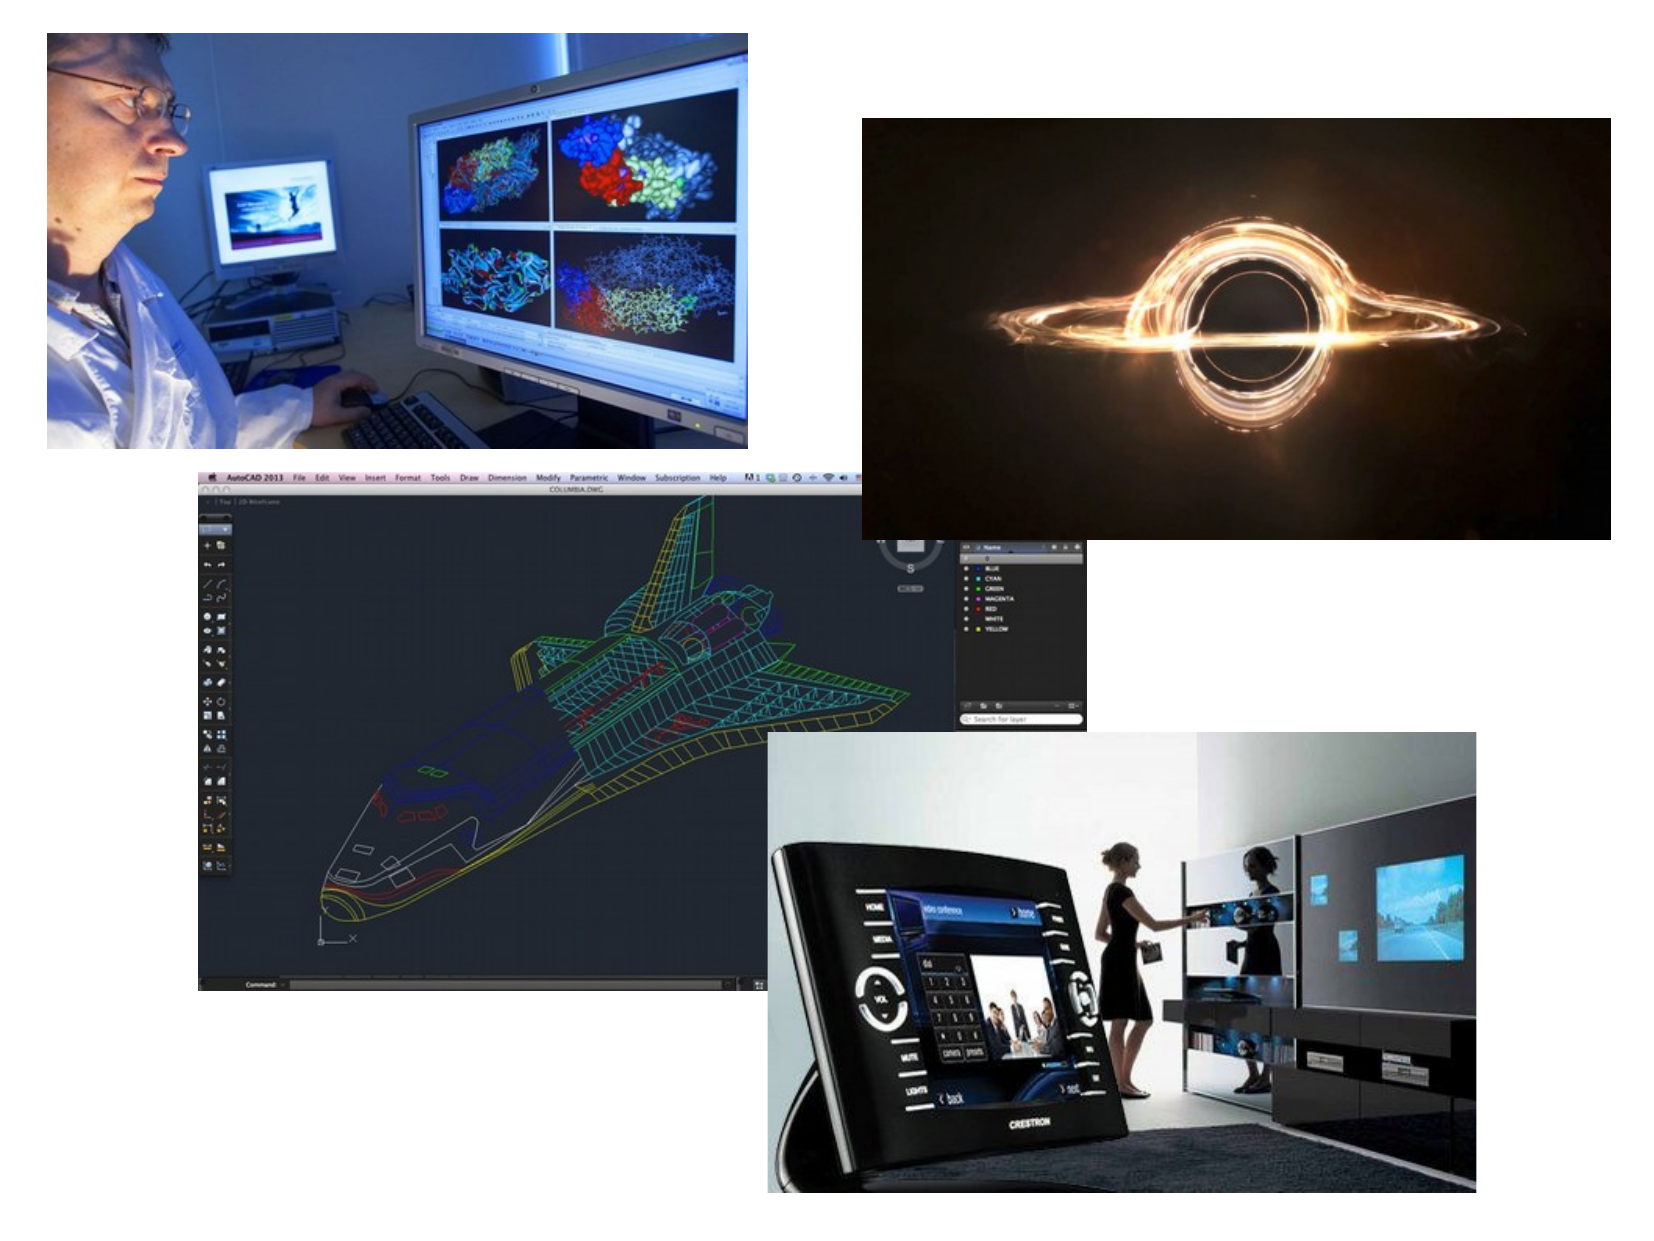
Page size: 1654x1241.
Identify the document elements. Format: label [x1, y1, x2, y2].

picture [47, 33, 748, 449]
picture [198, 118, 1611, 1193]
